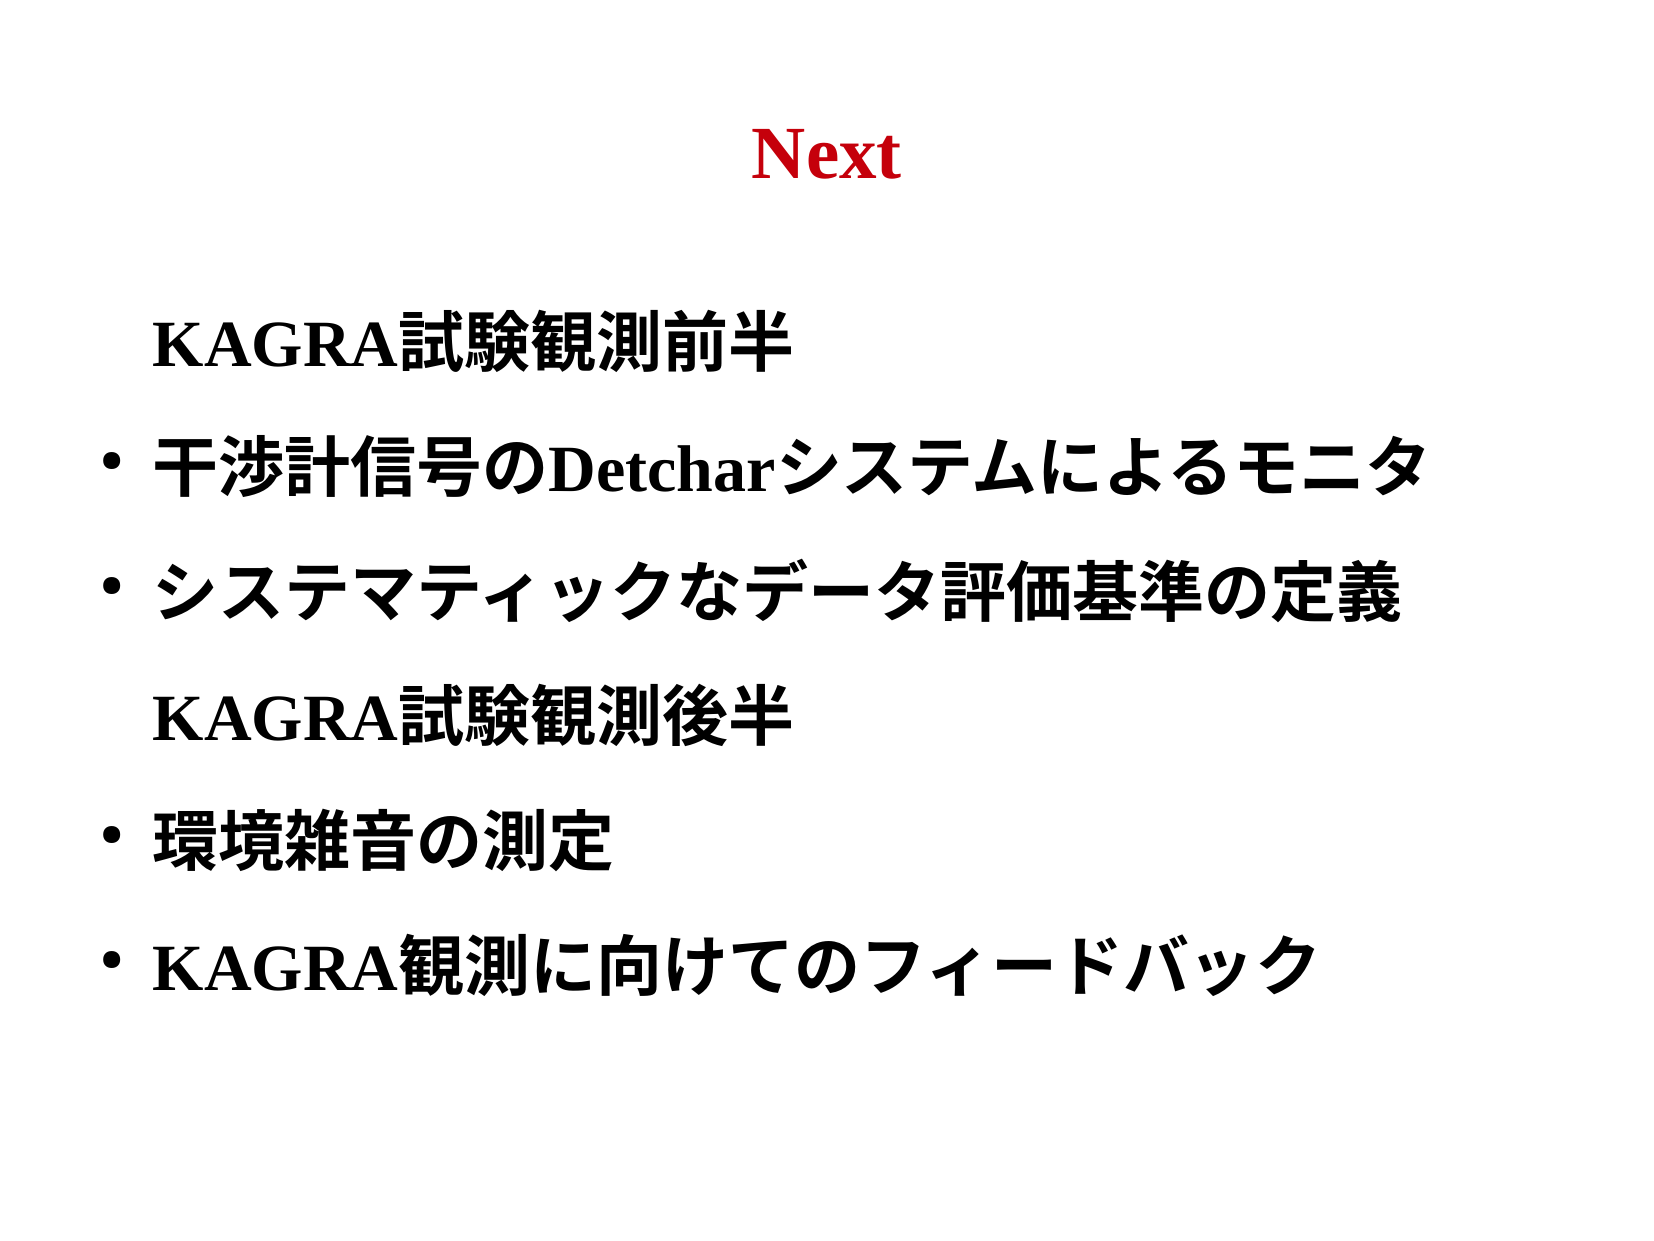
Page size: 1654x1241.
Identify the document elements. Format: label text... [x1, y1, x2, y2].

title Next [82, 49, 1571, 257]
list KAGRA試験観測前半 干渉計信号のDetcharシステムによるモニタ システマティックなデータ評価基準の定義 KAGRA試験観測後半 環境雑音の測定 KAGRA観測に向けてのフィードバック [82, 290, 1571, 1010]
